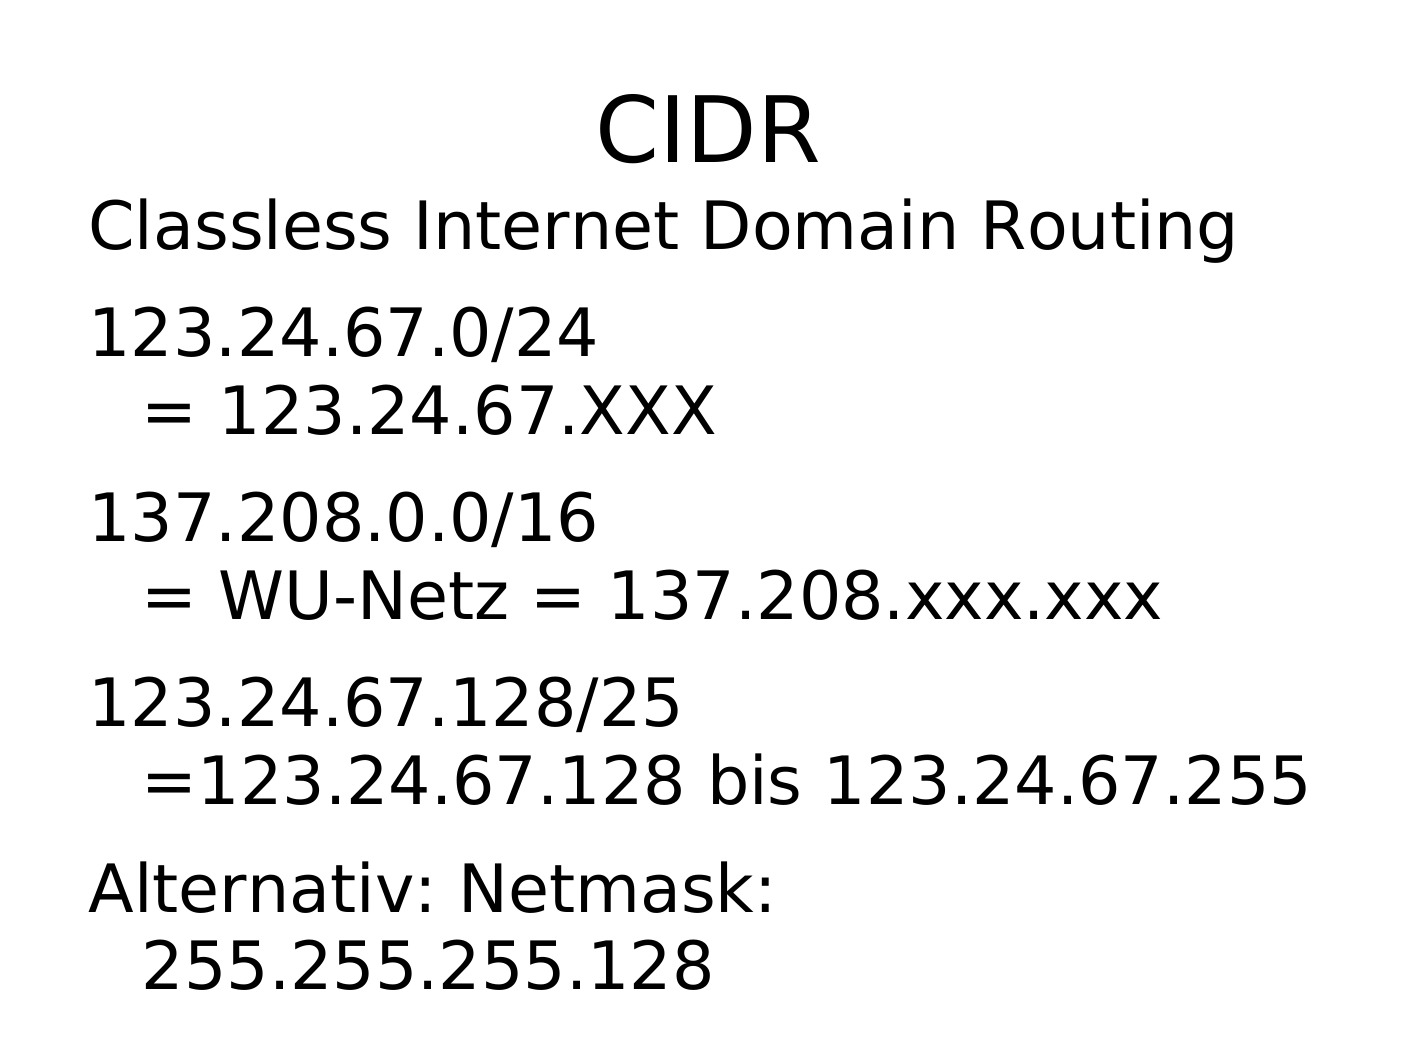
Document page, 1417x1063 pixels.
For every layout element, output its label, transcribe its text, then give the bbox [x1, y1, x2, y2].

list Classless Internet Domain Routing 123.24.67.0/24 = 123.24.67.XXX 137.208.0.0/16 = WU-Netz = 137.208.xxx.xxx 123.24.67.128/25 =123.24.67.128 bis 123.24.67.255 Alternativ: Netmask: 255.255.255.128 [70, 187, 1346, 1051]
title CIDR [70, 49, 1346, 187]
